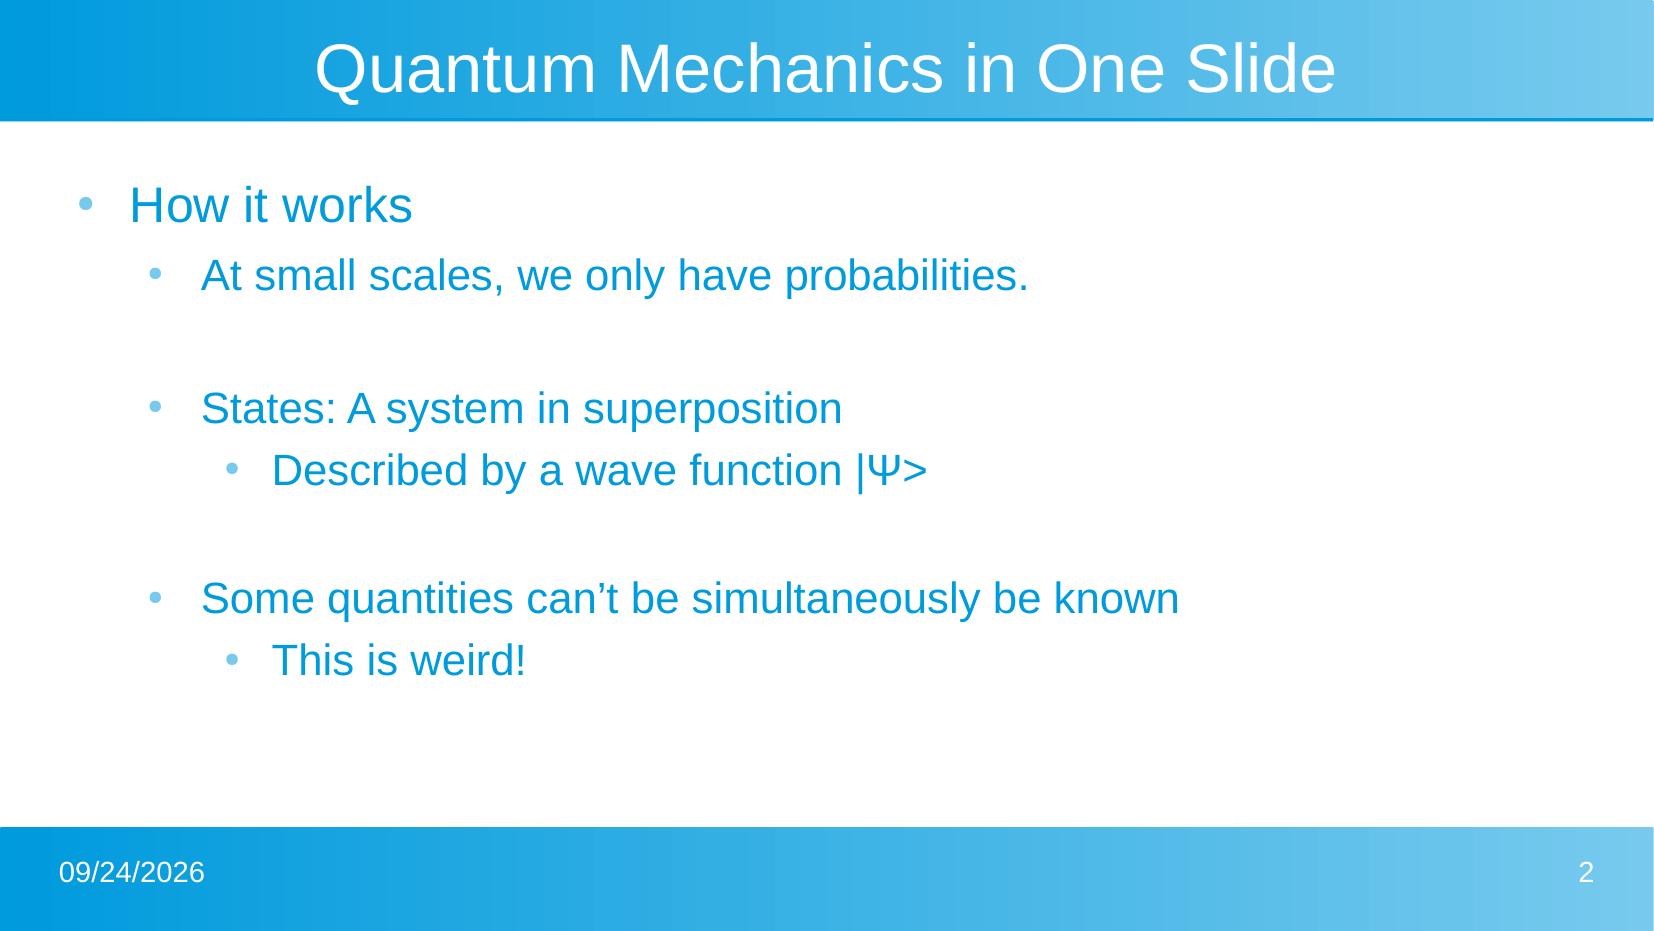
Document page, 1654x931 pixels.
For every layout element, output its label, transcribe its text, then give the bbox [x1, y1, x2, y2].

list How it works At small scales, we only have probabilities. States: A system in superposition Described by a wave function |Ψ> Some quantities can’t be simultaneously be known This is weird! [59, 177, 1595, 768]
title Quantum Mechanics in One Slide [59, 29, 1595, 108]
